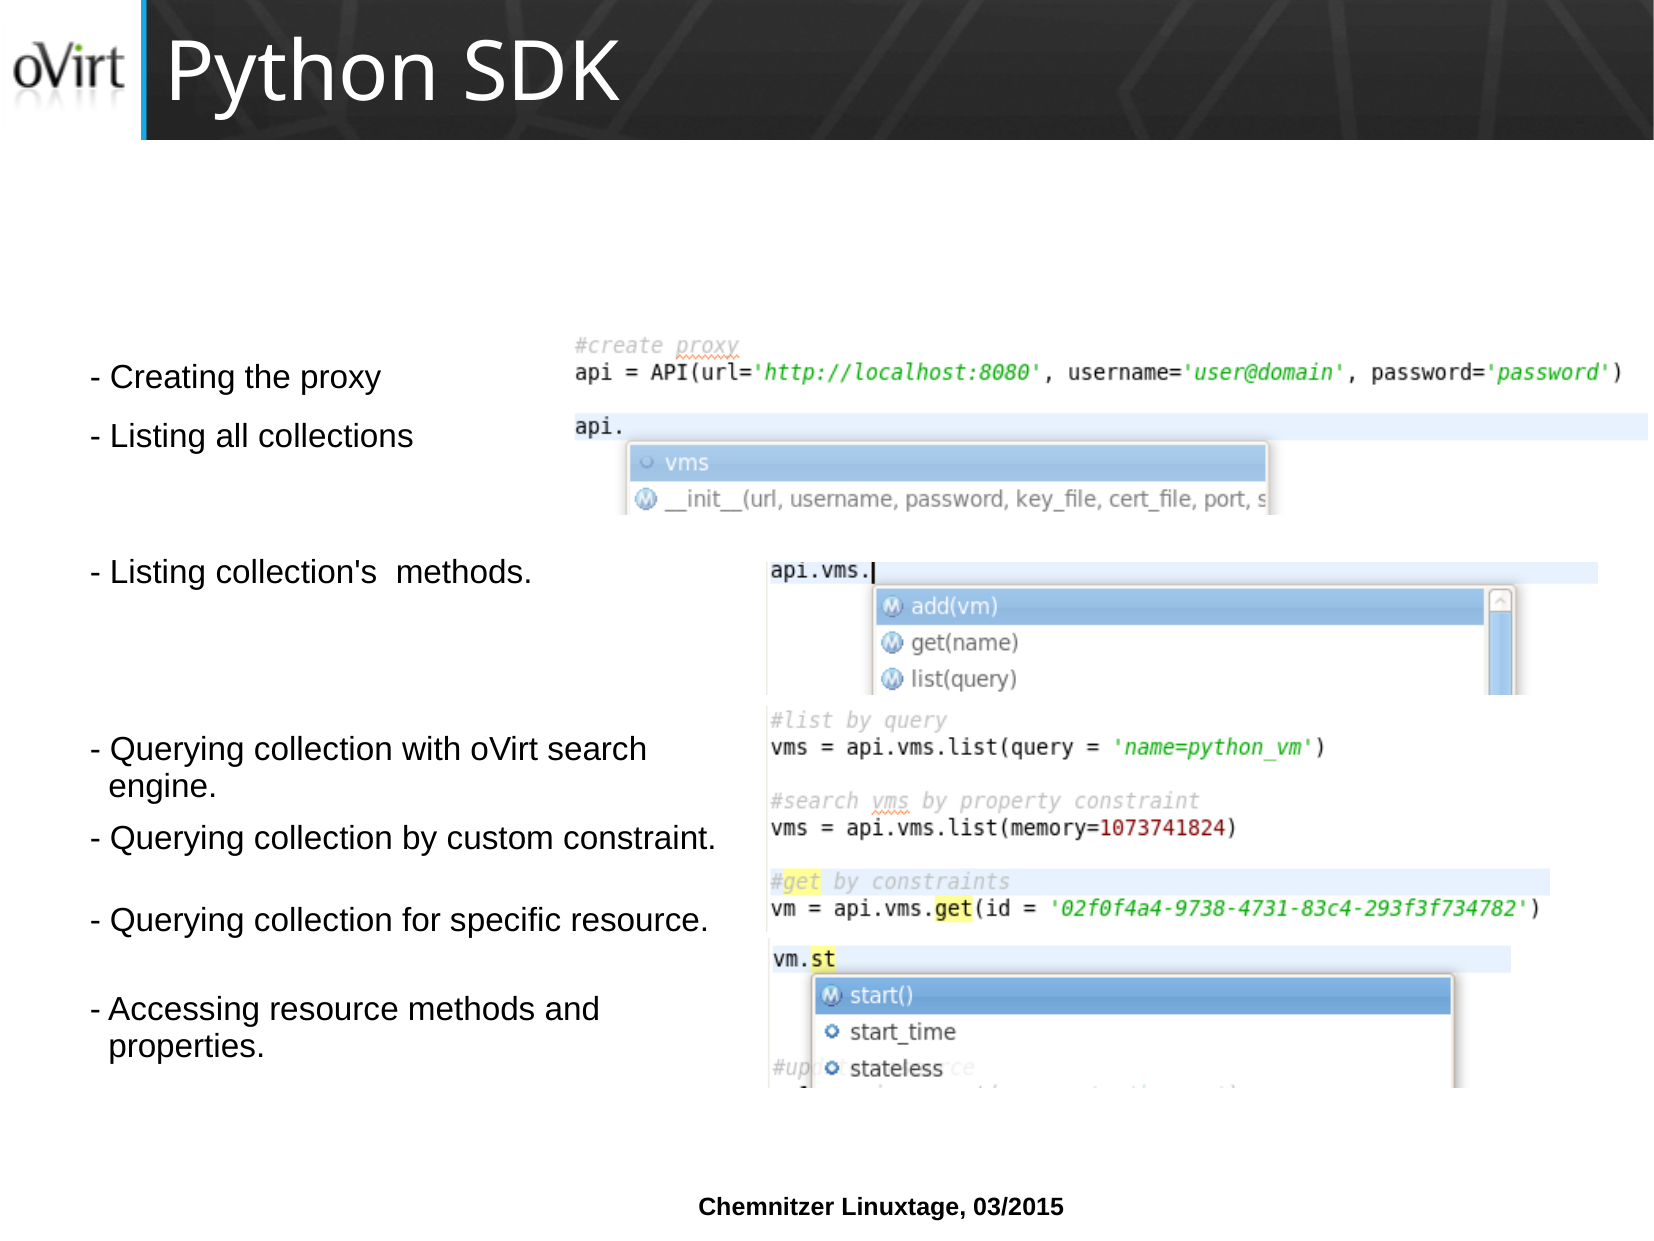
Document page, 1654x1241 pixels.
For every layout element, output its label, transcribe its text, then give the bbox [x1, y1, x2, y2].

text_box - Querying collection for specific resource. [75, 894, 751, 947]
picture [0, 0, 1654, 140]
picture [762, 938, 1511, 1088]
text_box - Querying collection with oVirt search engine. [75, 723, 788, 813]
title [82, 37, 1571, 225]
text_box - Listing collection's methods. [75, 546, 638, 598]
text_box - Creating the proxy [75, 351, 526, 404]
text_box [86, 244, 1576, 1053]
text_box - Querying collection by custom constraint. [75, 811, 751, 864]
picture [766, 706, 1550, 933]
picture [572, 331, 1648, 515]
title Python SDK [164, 18, 1653, 119]
picture [766, 562, 1598, 695]
text_box - Listing all collections [75, 410, 526, 463]
text_box - Accessing resource methods and properties. [75, 983, 751, 1072]
